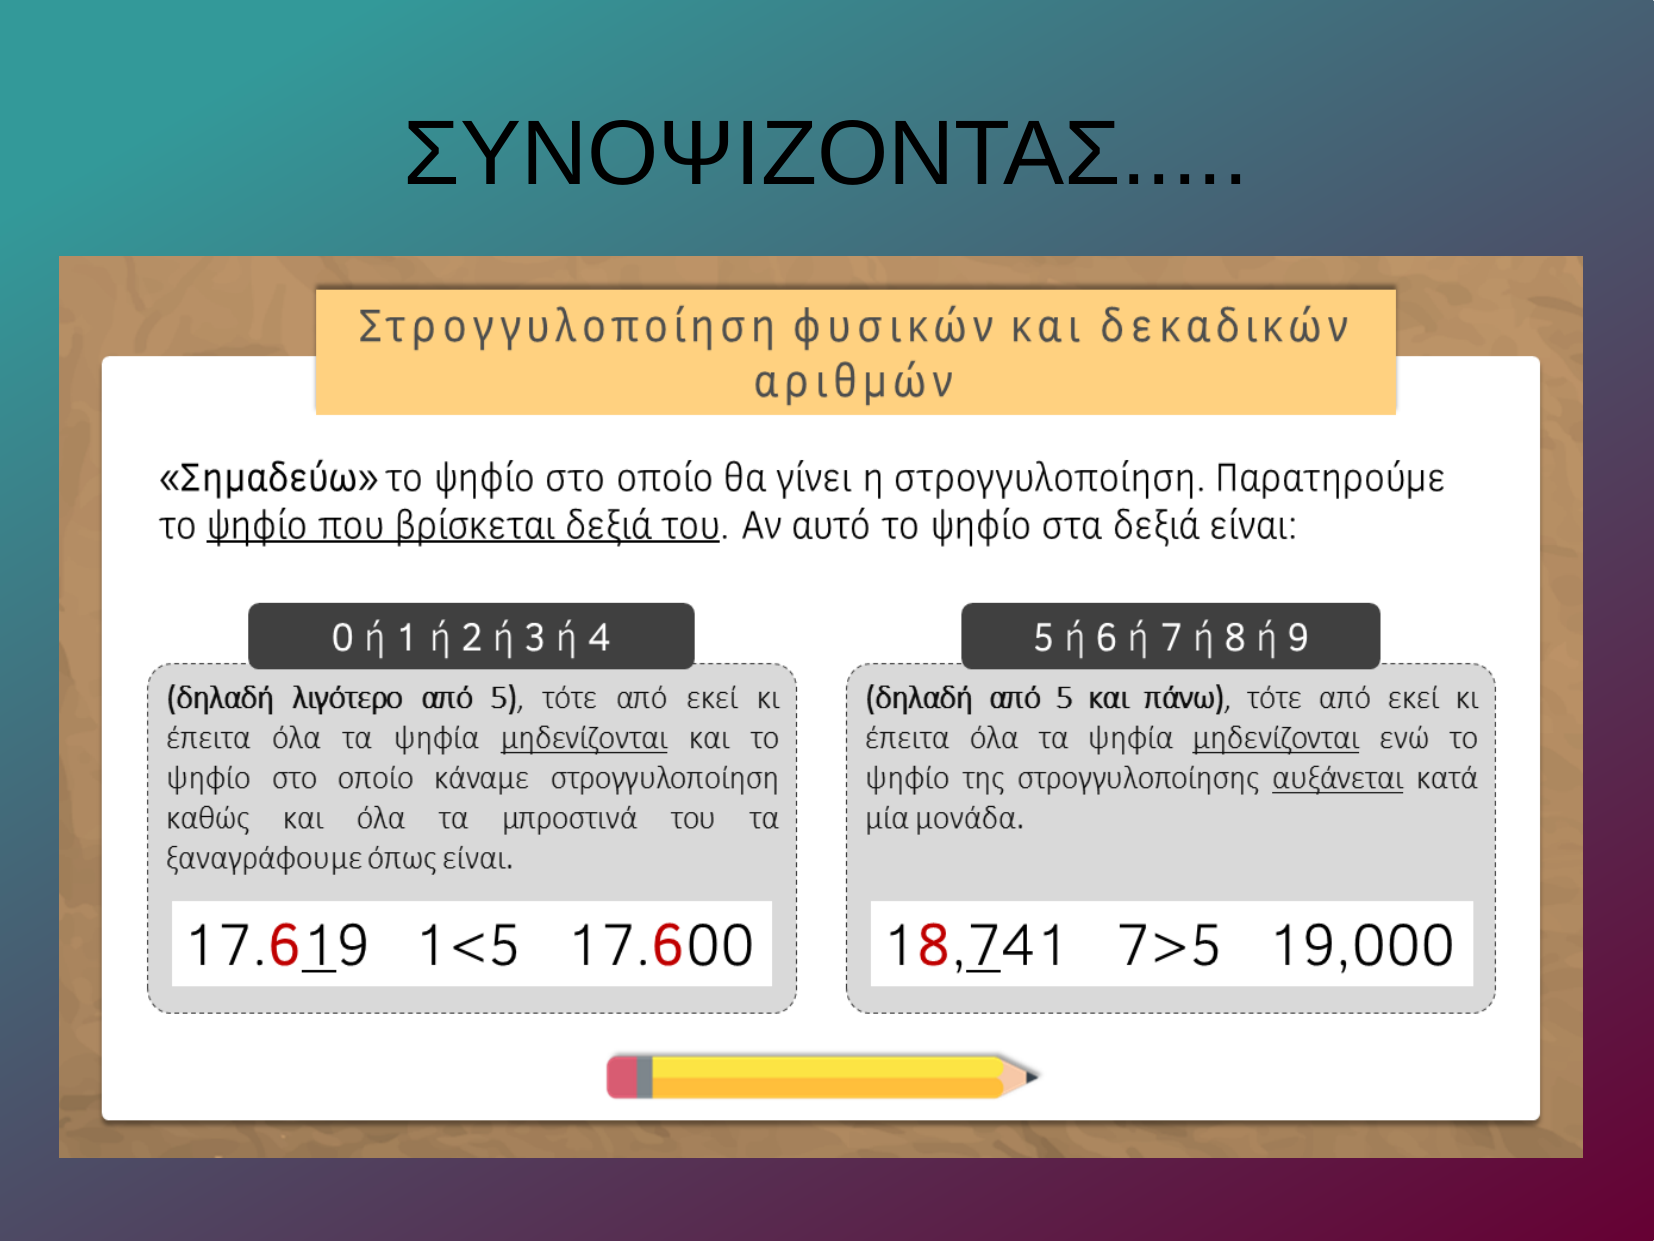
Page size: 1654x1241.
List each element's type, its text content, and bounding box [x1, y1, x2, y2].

picture [59, 256, 1583, 1158]
title ΣΥΝΟΨΙΖΟΝΤΑΣ..... [82, 49, 1571, 256]
